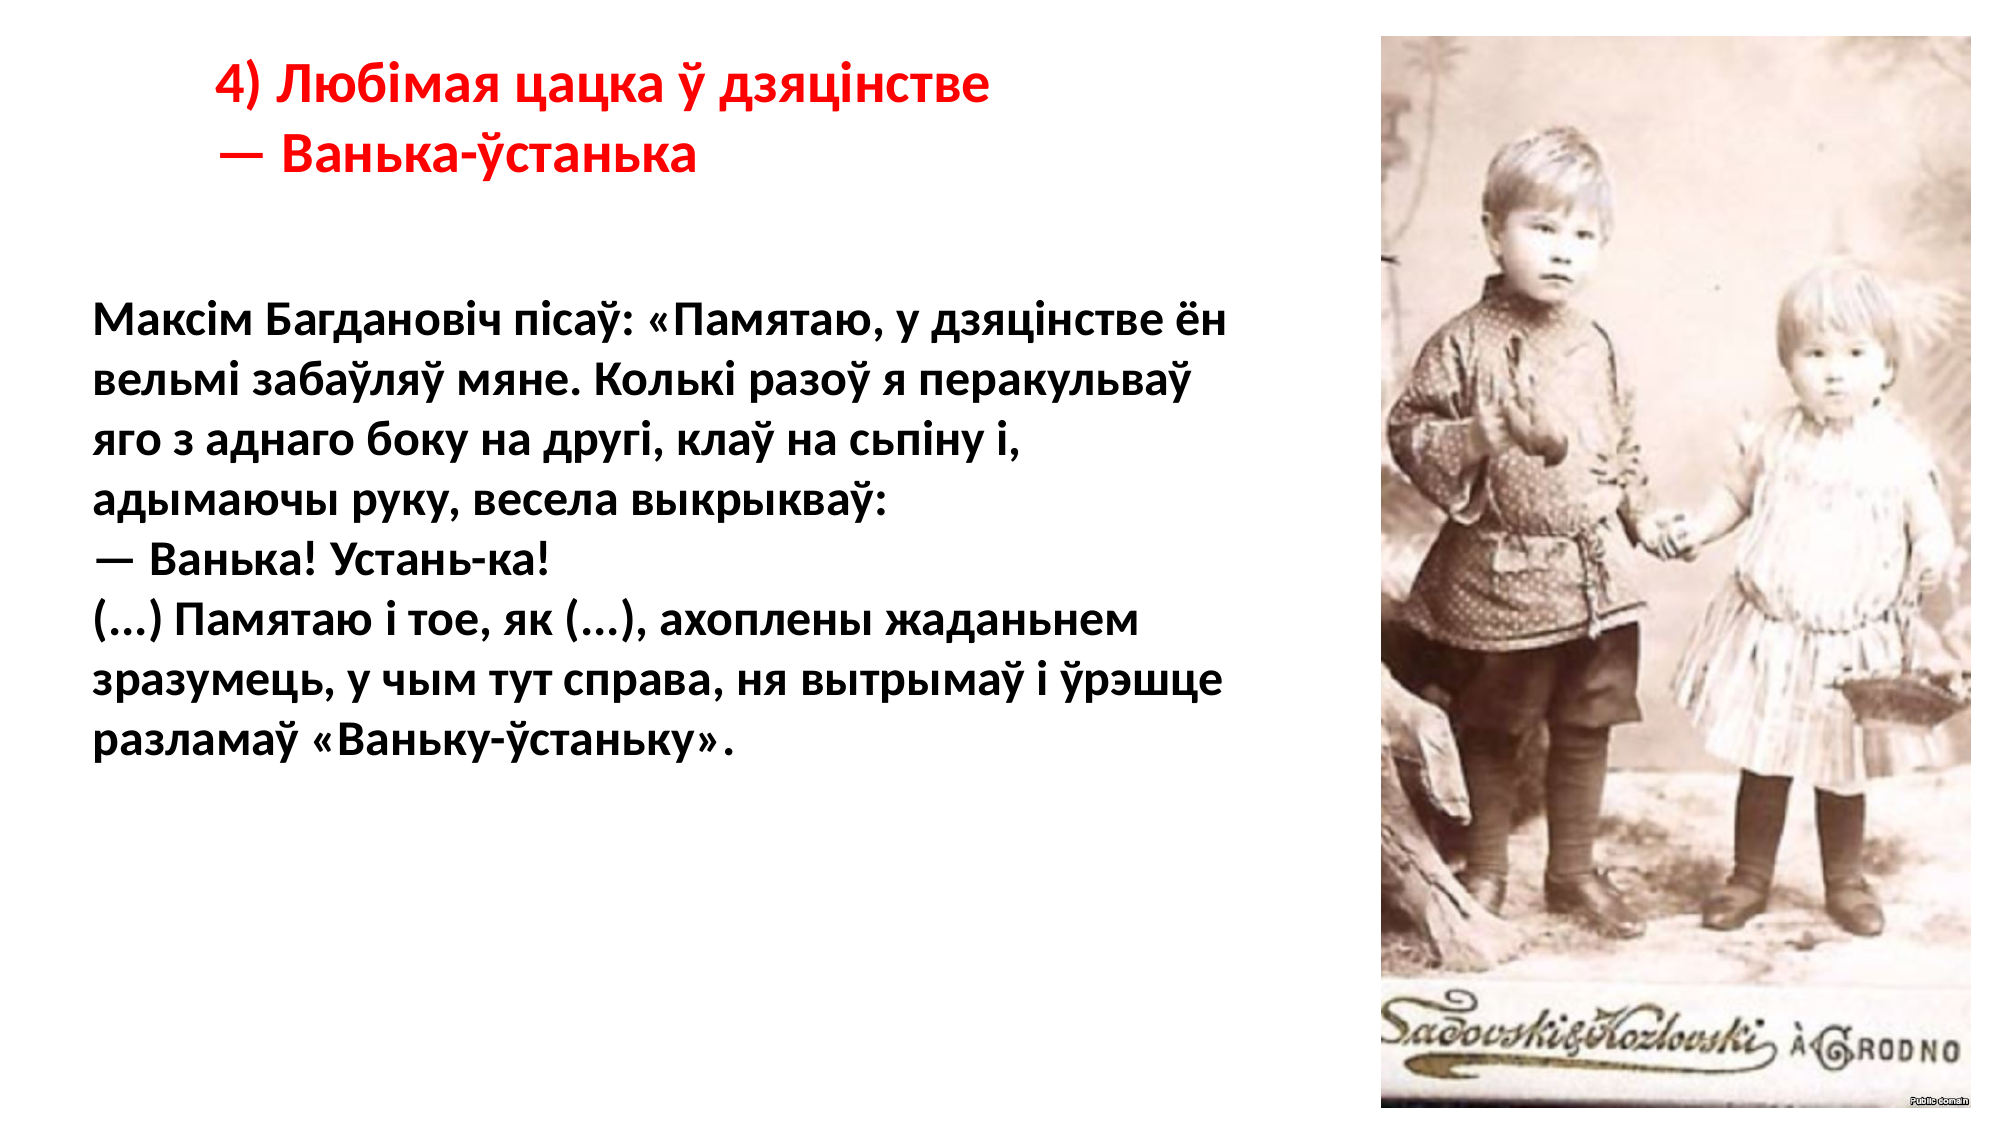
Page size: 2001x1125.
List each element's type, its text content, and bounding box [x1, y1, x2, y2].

text_box Максім Багдановіч пісаў: «Памятаю, у дзяцінстве ён вельмі забаўляў мяне. Колькі разоў я перакульваў яго з аднаго боку на другі, клаў на сьпіну і, адымаючы руку, весела выкрыкваў: — Ванька! Устань-ка! (...) Памятаю і тое, як (...), ахоплены жаданьнем зразумець, у чым тут справа, ня вытрымаў і ўрэшце разламаў «Ваньку-ўстаньку». [78, 277, 1258, 773]
picture [1381, 36, 1971, 1108]
text_box 4) Любімая цацка ў дзяцінстве — Ванька-ўстанька [200, 37, 1020, 192]
